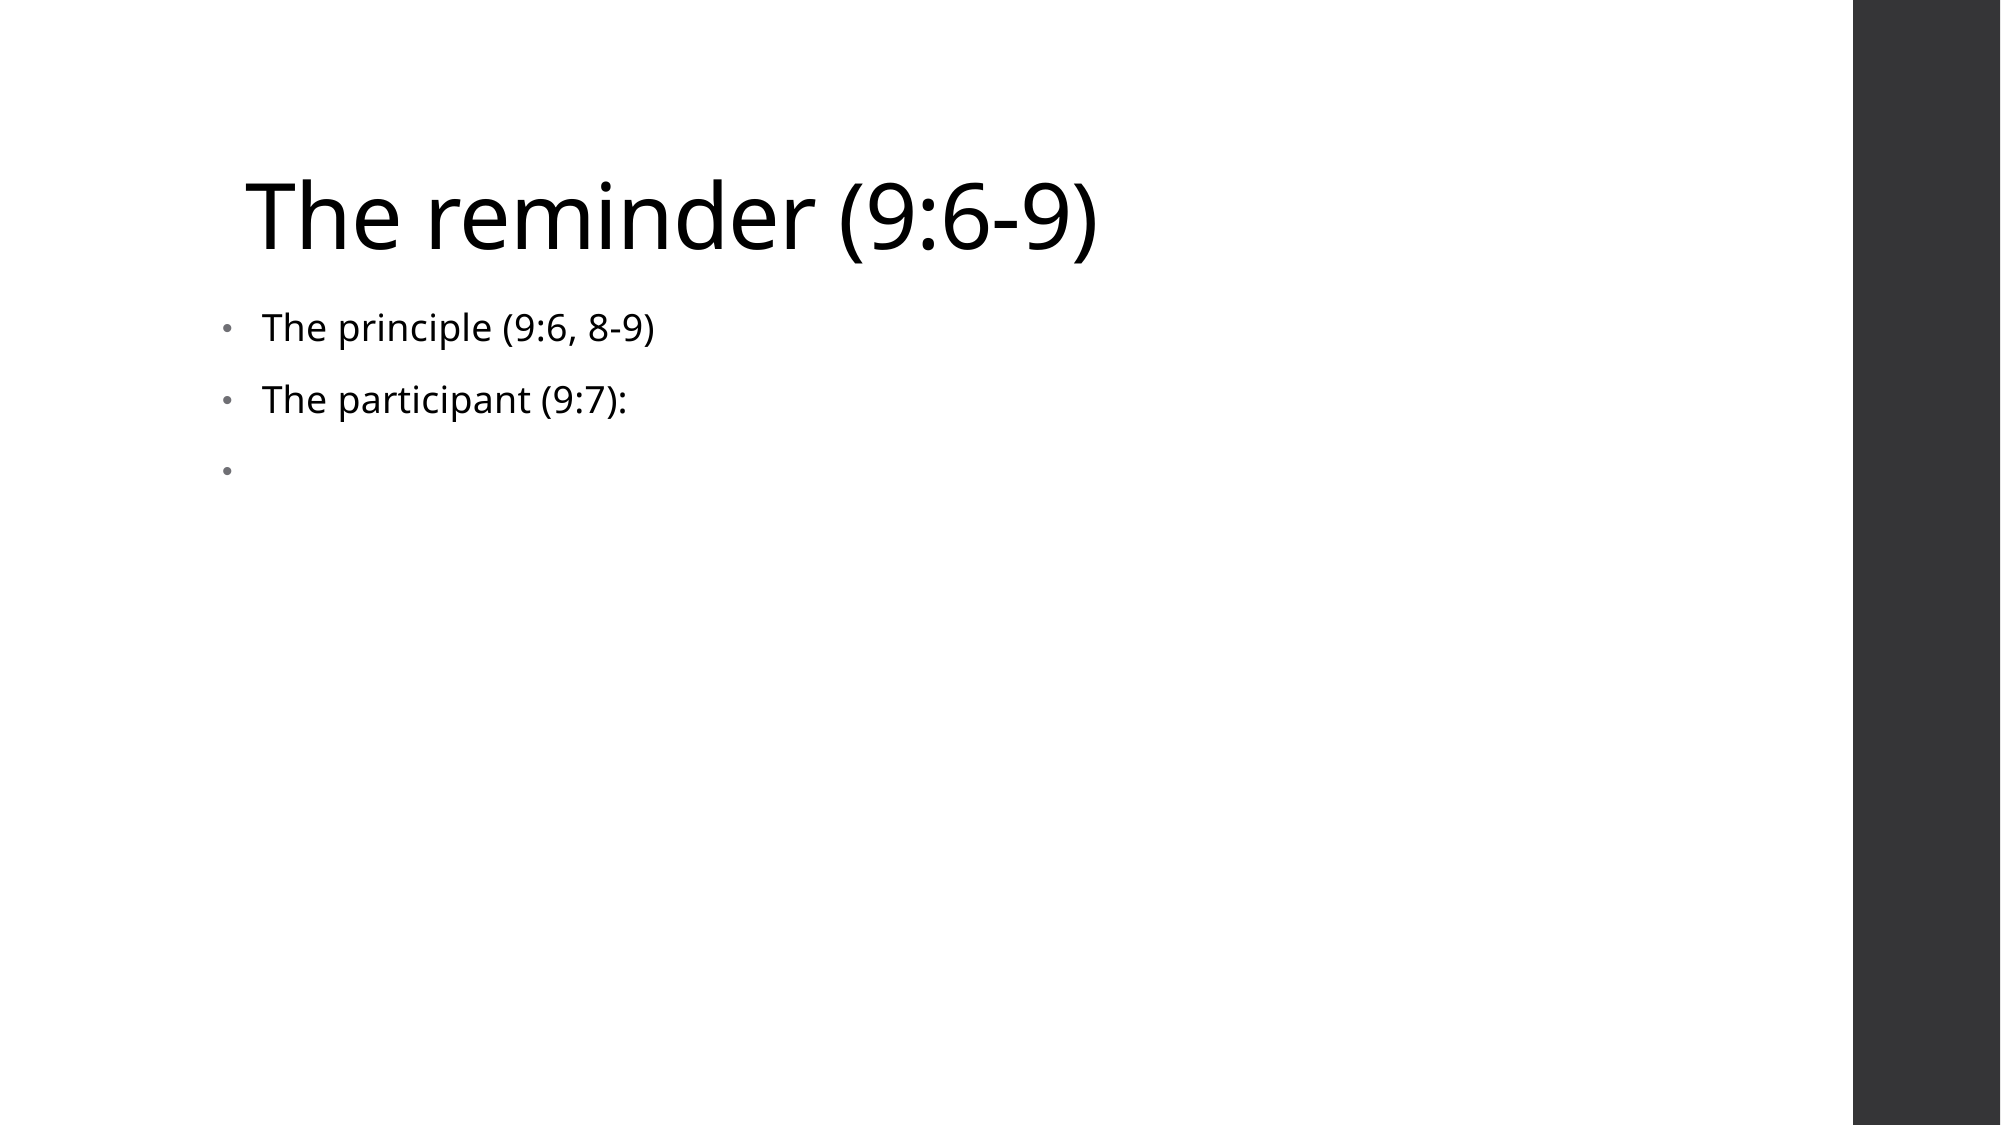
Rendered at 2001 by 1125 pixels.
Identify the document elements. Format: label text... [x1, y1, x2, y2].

list The principle (9:6, 8-9) The participant (9:7): [206, 299, 1617, 1014]
title The reminder (9:6-9) [206, 60, 1797, 278]
